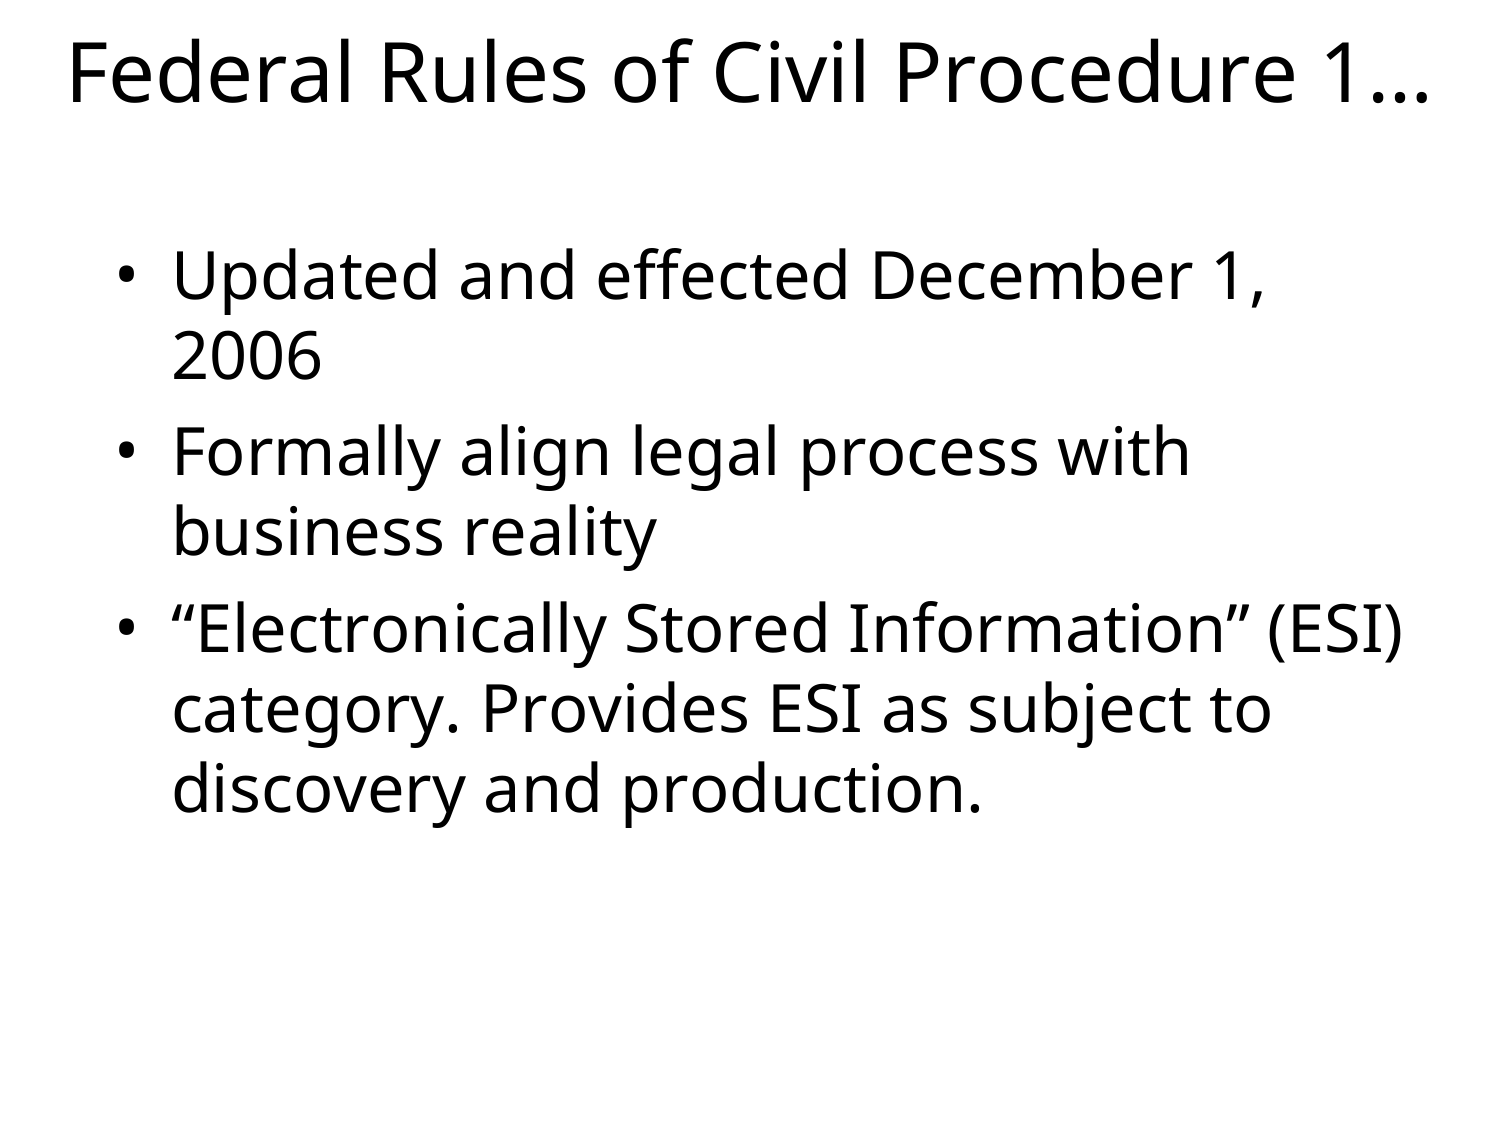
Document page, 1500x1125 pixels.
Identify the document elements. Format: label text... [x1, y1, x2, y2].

title Federal Rules of Civil Procedure 1… [37, 0, 1463, 138]
list Updated and effected December 1, 2006 Formally align legal process with business reality “Electronically Stored Information” (ESI) category. Provides ESI as subject to discovery and production. [99, 224, 1425, 1063]
